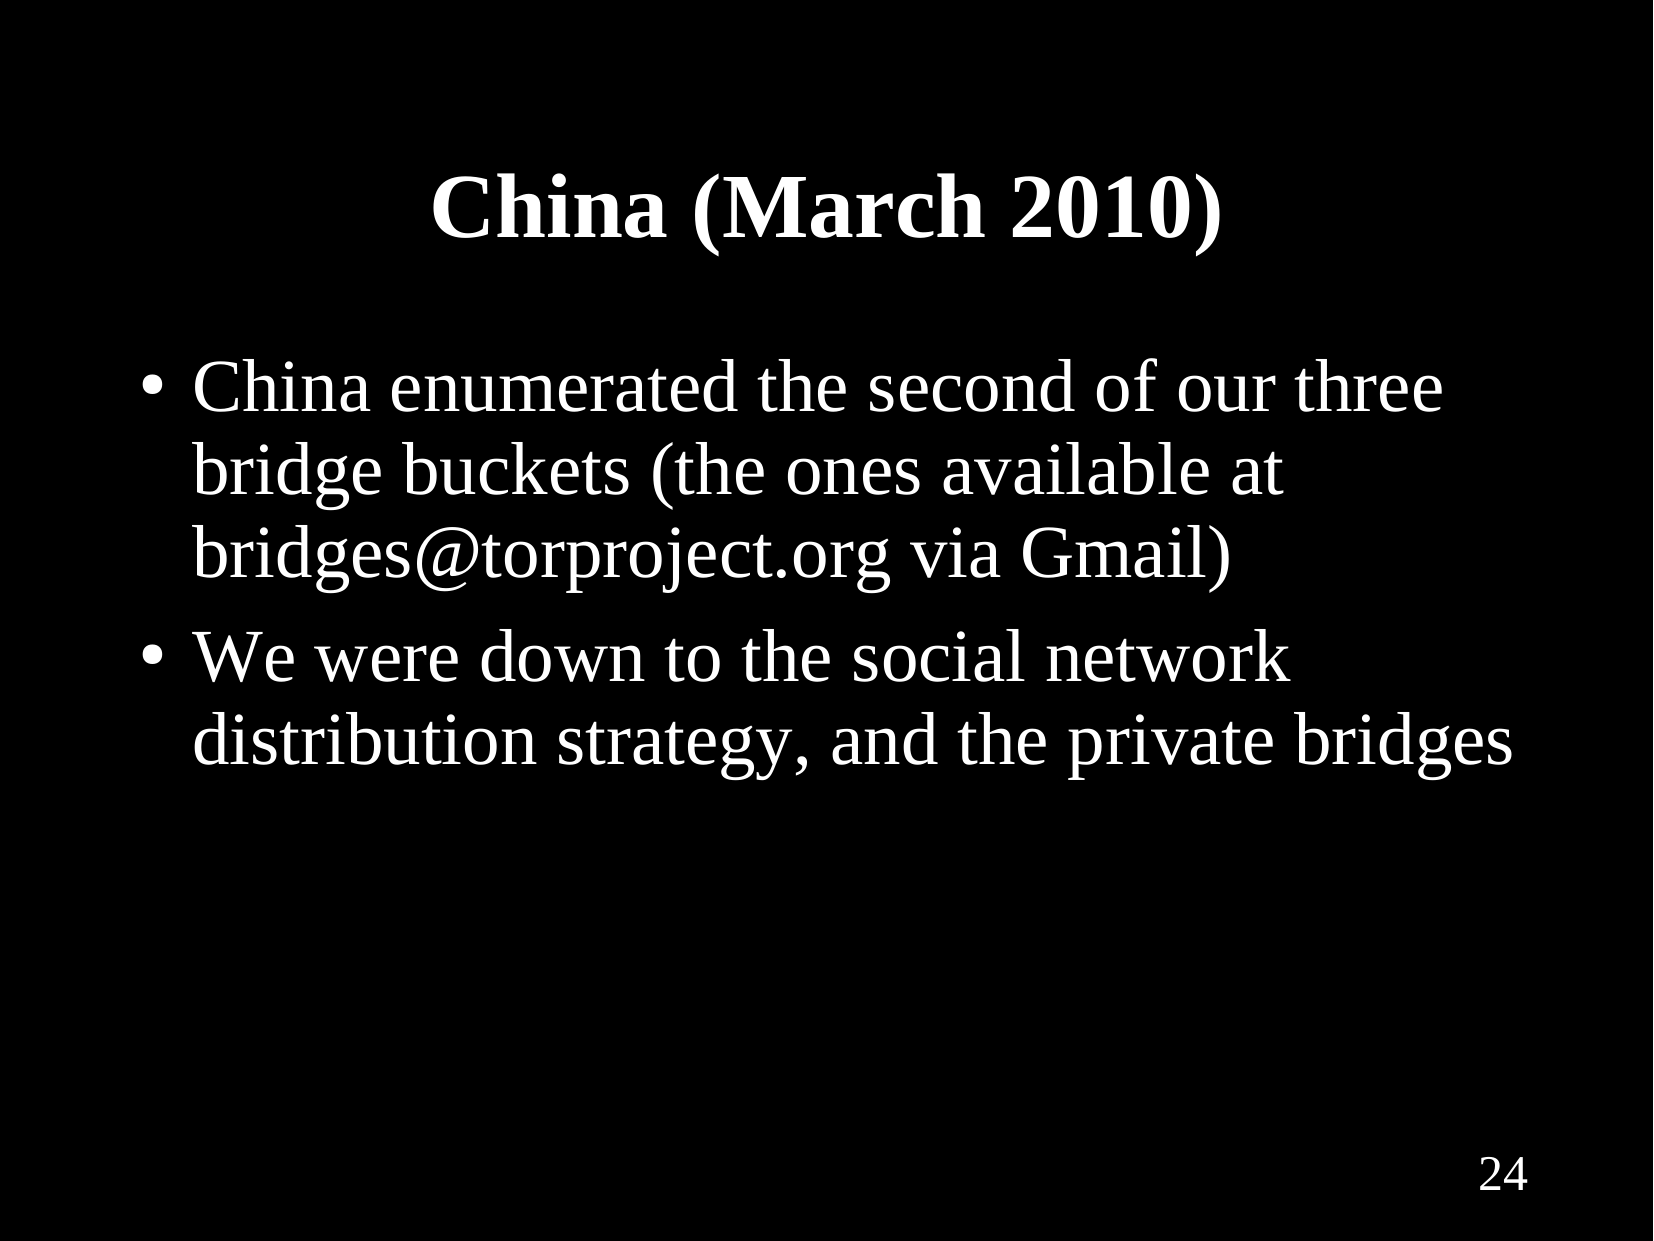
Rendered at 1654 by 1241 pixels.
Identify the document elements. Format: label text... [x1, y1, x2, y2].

list China enumerated the second of our three bridge buckets (the ones available at bridges@torproject.org via Gmail) We were down to the social network distribution strategy, and the private bridges [121, 344, 1534, 1127]
title China (March 2010) [121, 102, 1534, 311]
